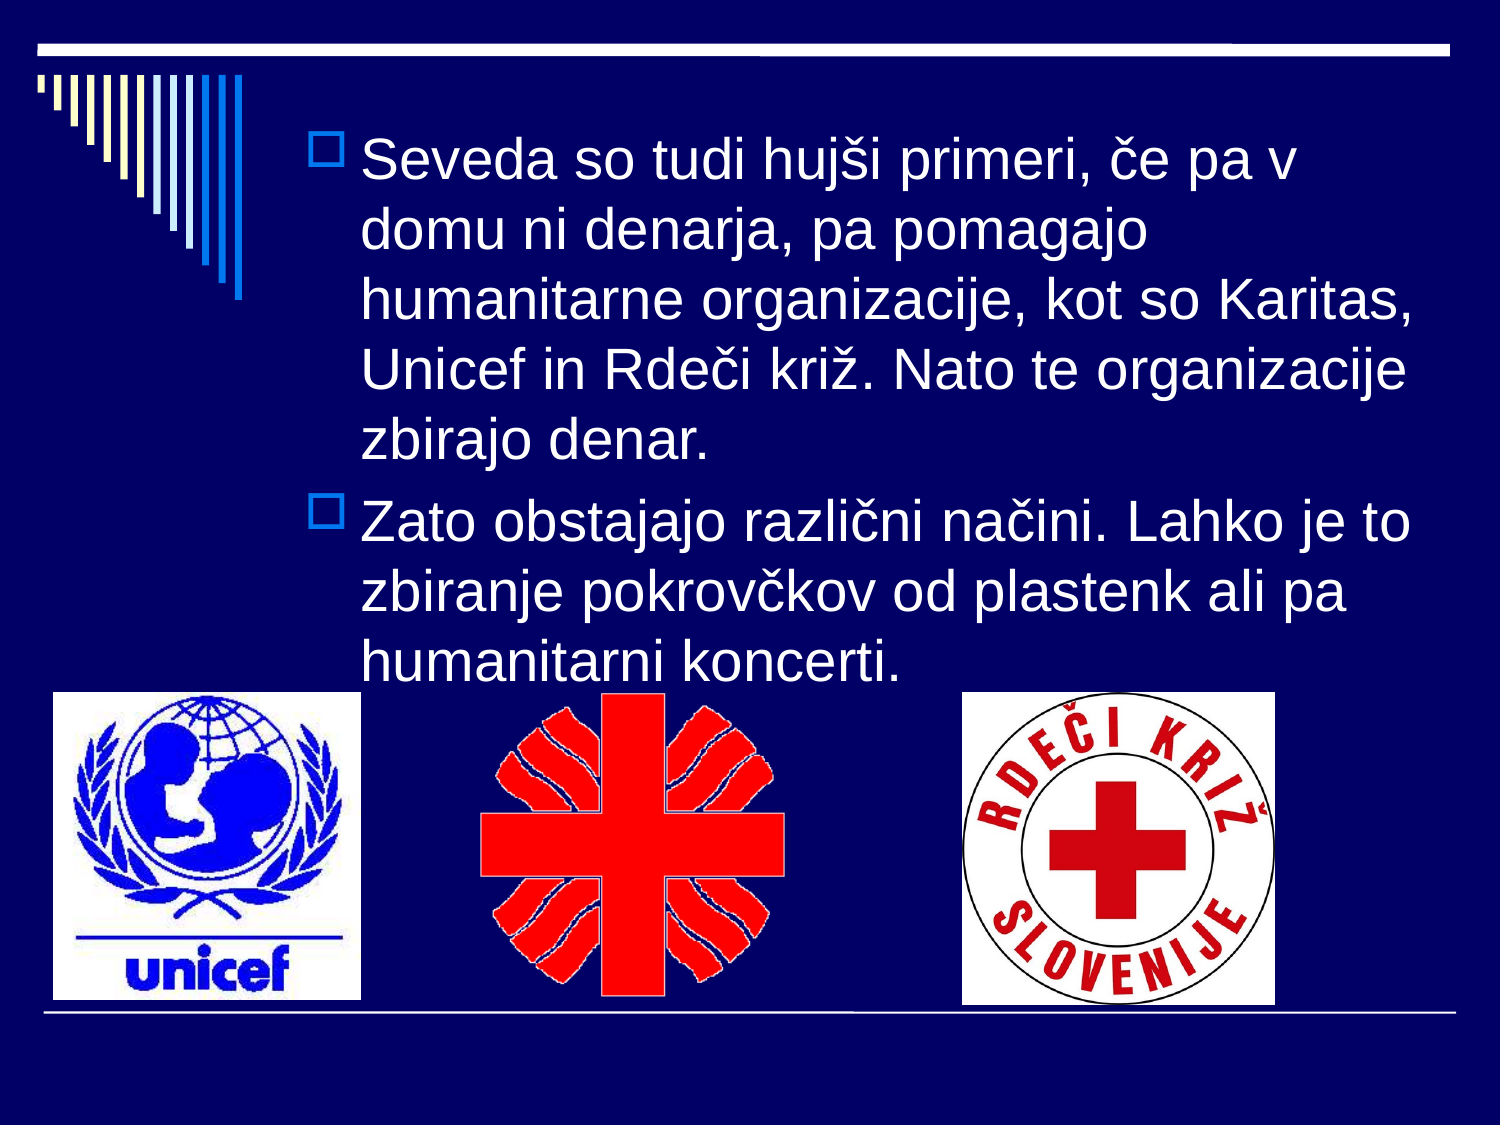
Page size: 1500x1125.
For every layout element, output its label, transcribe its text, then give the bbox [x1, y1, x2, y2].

picture [53, 692, 361, 1000]
picture [962, 692, 1275, 1005]
list Seveda so tudi hujši primeri, če pa v domu ni denarja, pa pomagajo humanitarne organizacije, kot so Karitas, Unicef in Rdeči križ. Nato te organizacije zbirajo denar. Zato obstajajo različni načini. Lahko je to zbiranje pokrovčkov od plastenk ali pa humanitarni koncerti. [289, 113, 1440, 789]
picture [478, 692, 786, 999]
